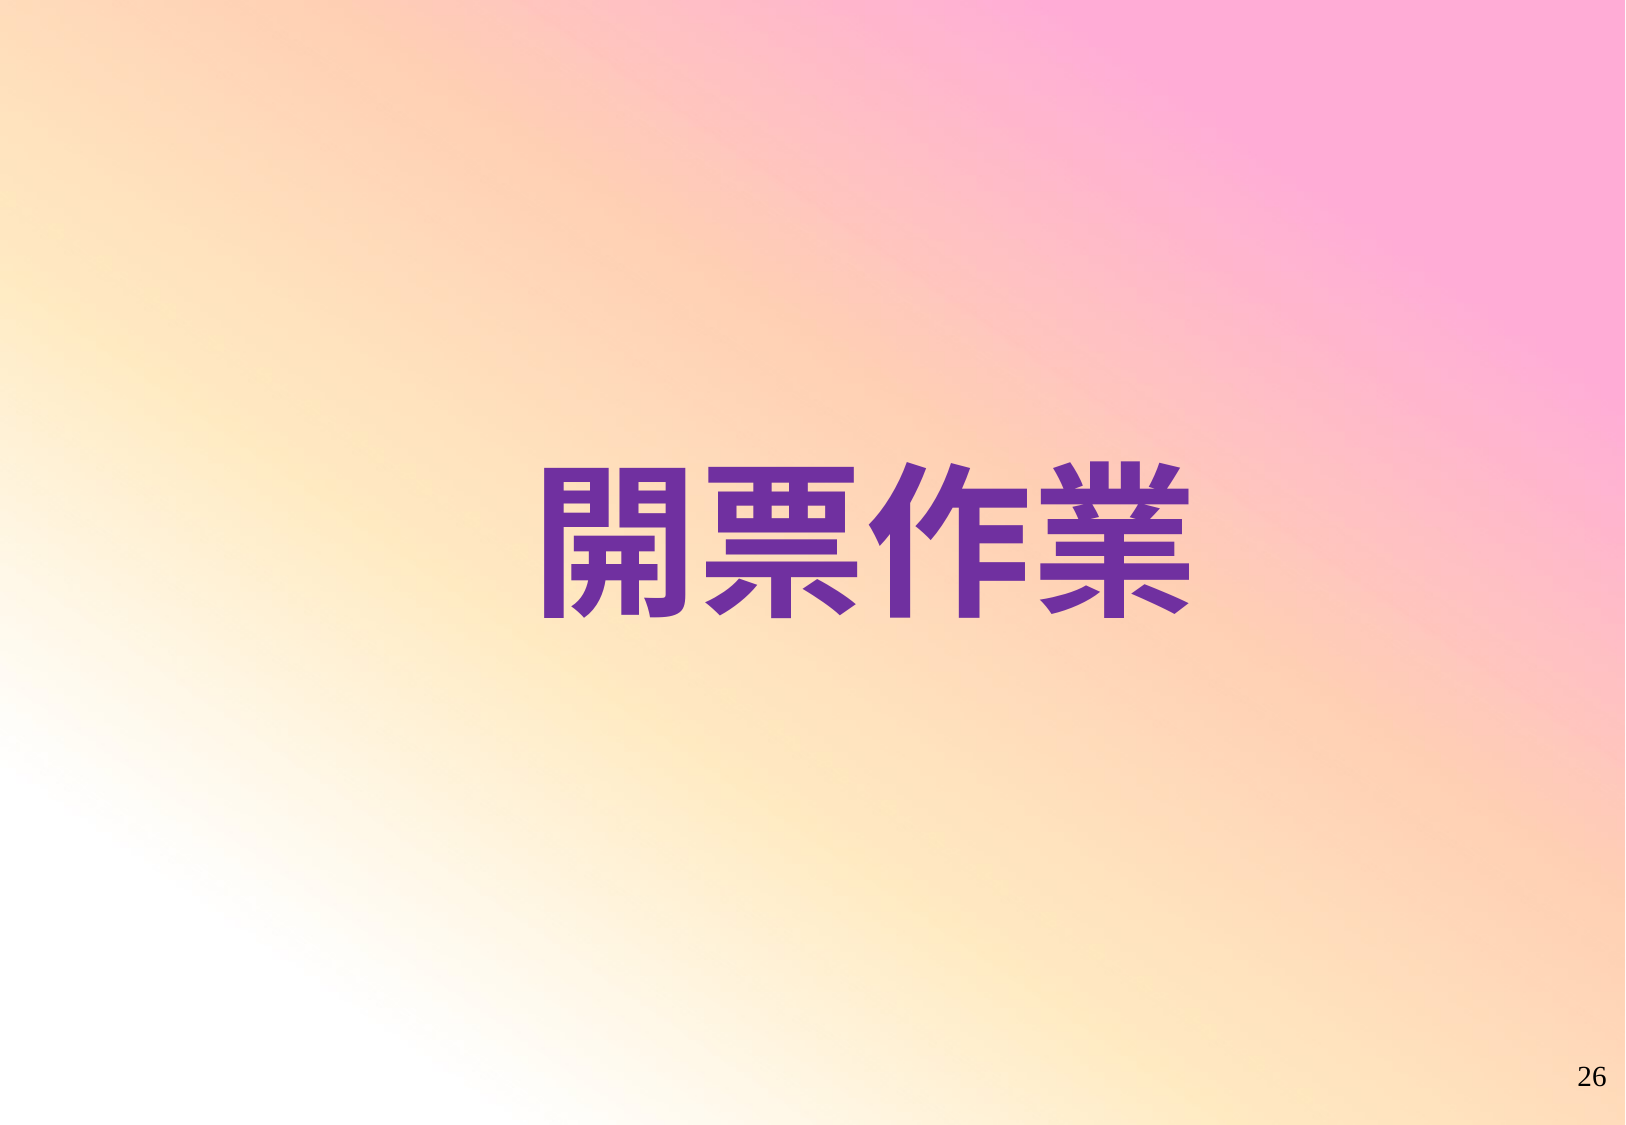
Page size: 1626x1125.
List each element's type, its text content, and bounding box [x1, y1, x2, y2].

text_box 26 [1283, 1050, 1622, 1125]
text_box 開票作業 [517, 408, 1250, 645]
picture [0, 0, 1626, 1125]
